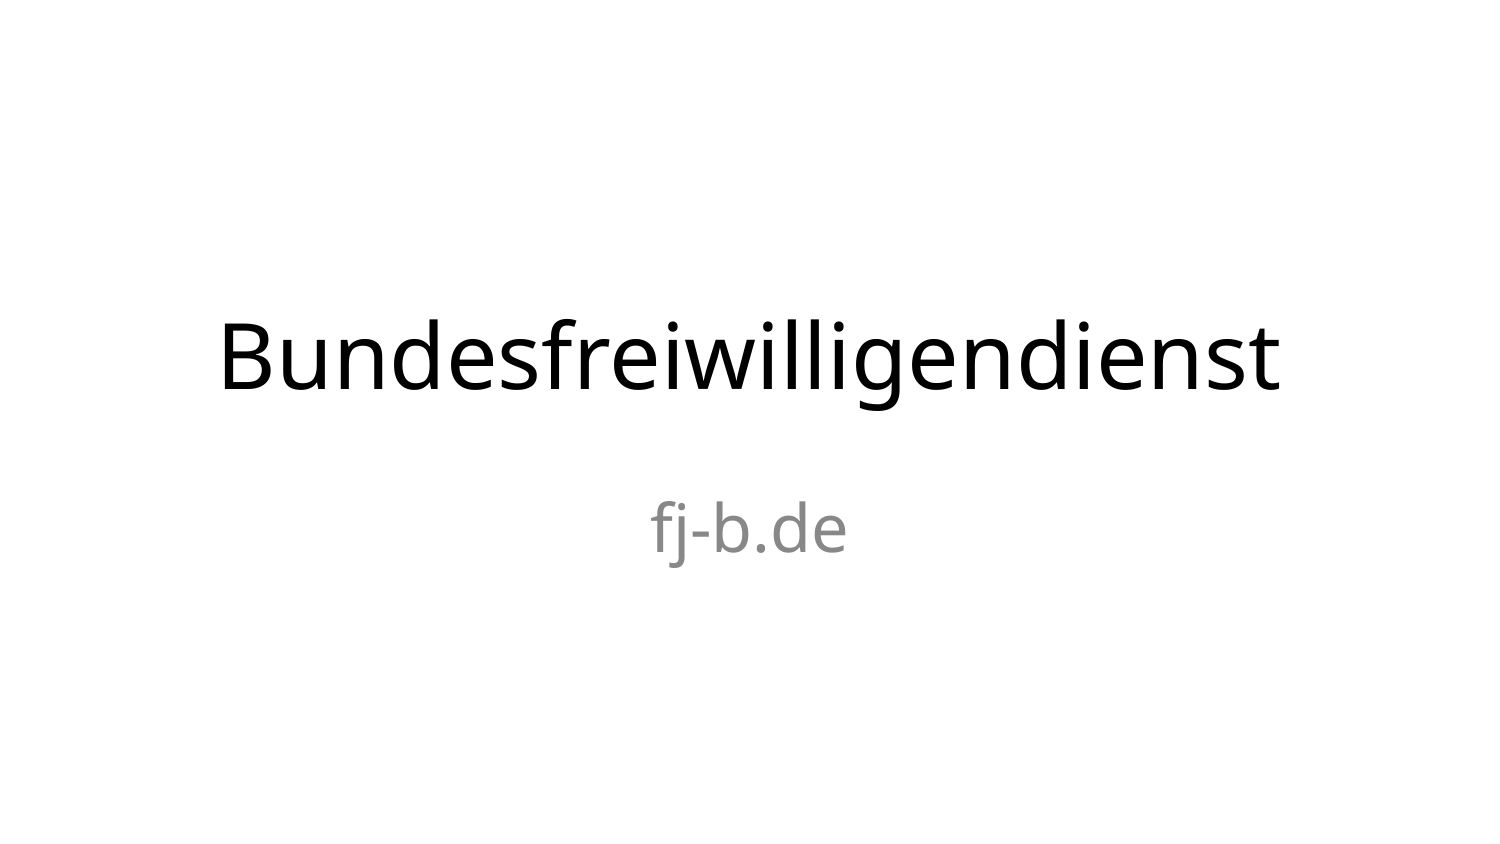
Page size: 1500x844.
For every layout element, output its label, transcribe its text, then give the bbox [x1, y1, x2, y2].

title Bundesfreiwilligendienst [112, 262, 1388, 443]
subtitle fj-b.de [225, 478, 1275, 694]
